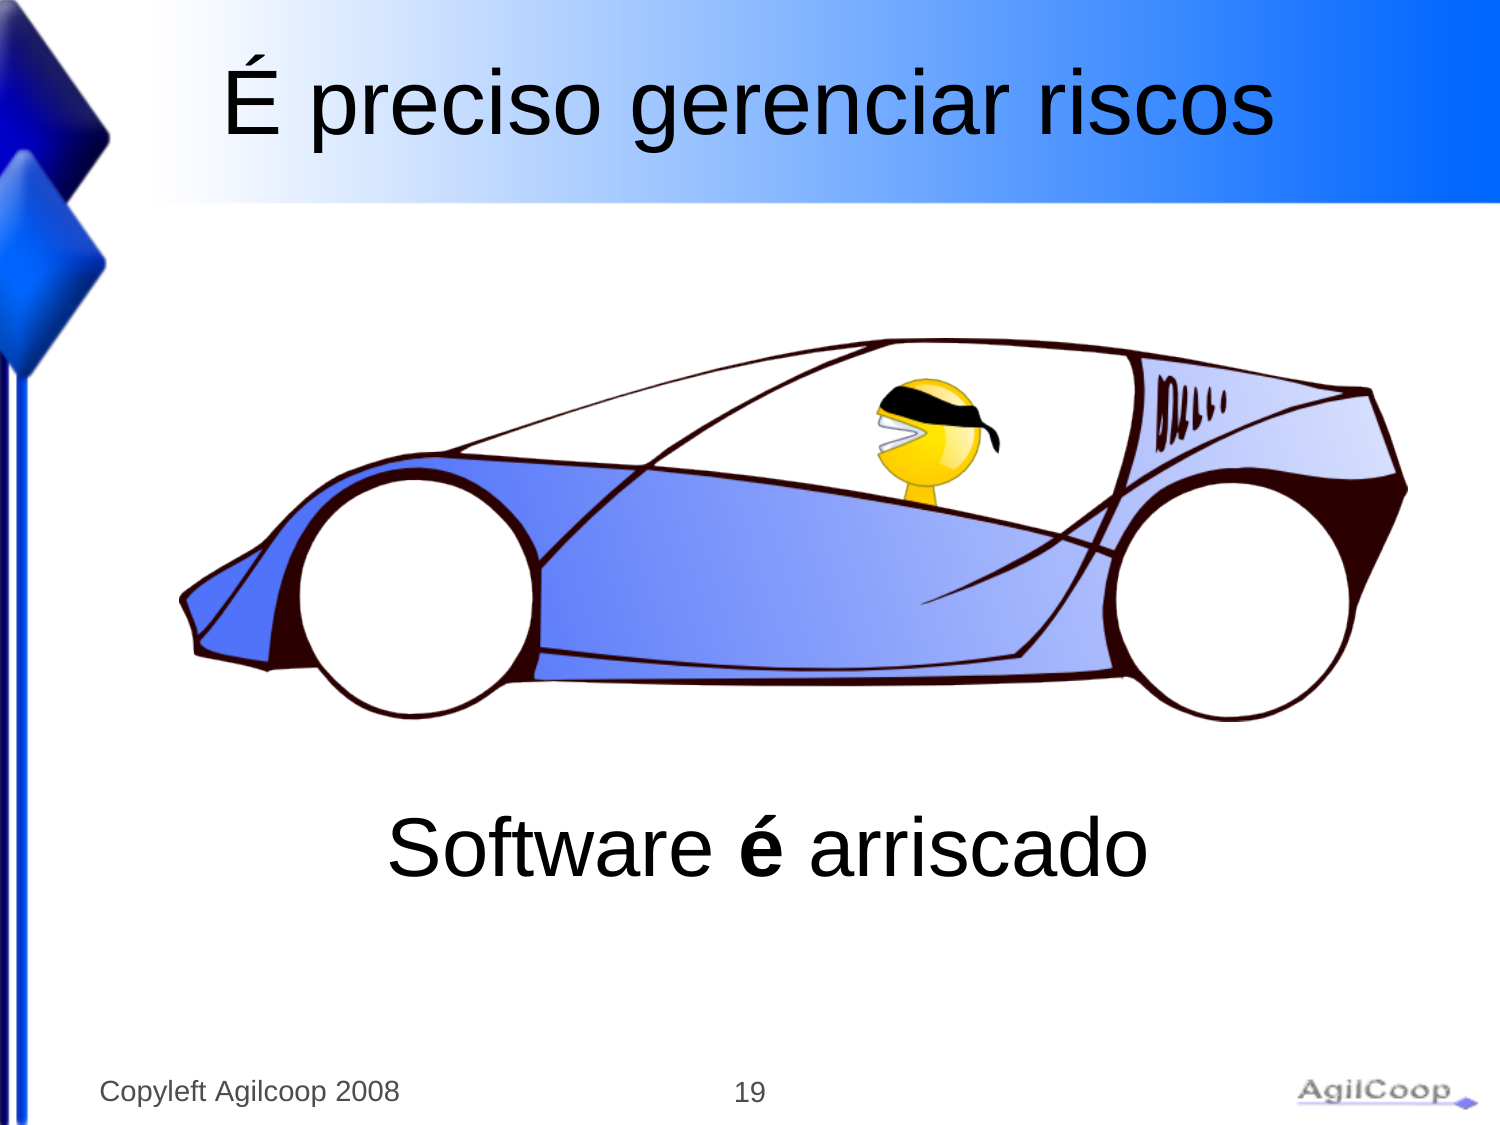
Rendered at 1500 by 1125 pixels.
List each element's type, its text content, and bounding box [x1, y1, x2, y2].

list Software é arriscado [112, 243, 1425, 1005]
picture [0, 0, 1500, 1125]
title É preciso gerenciar riscos [75, 8, 1426, 197]
